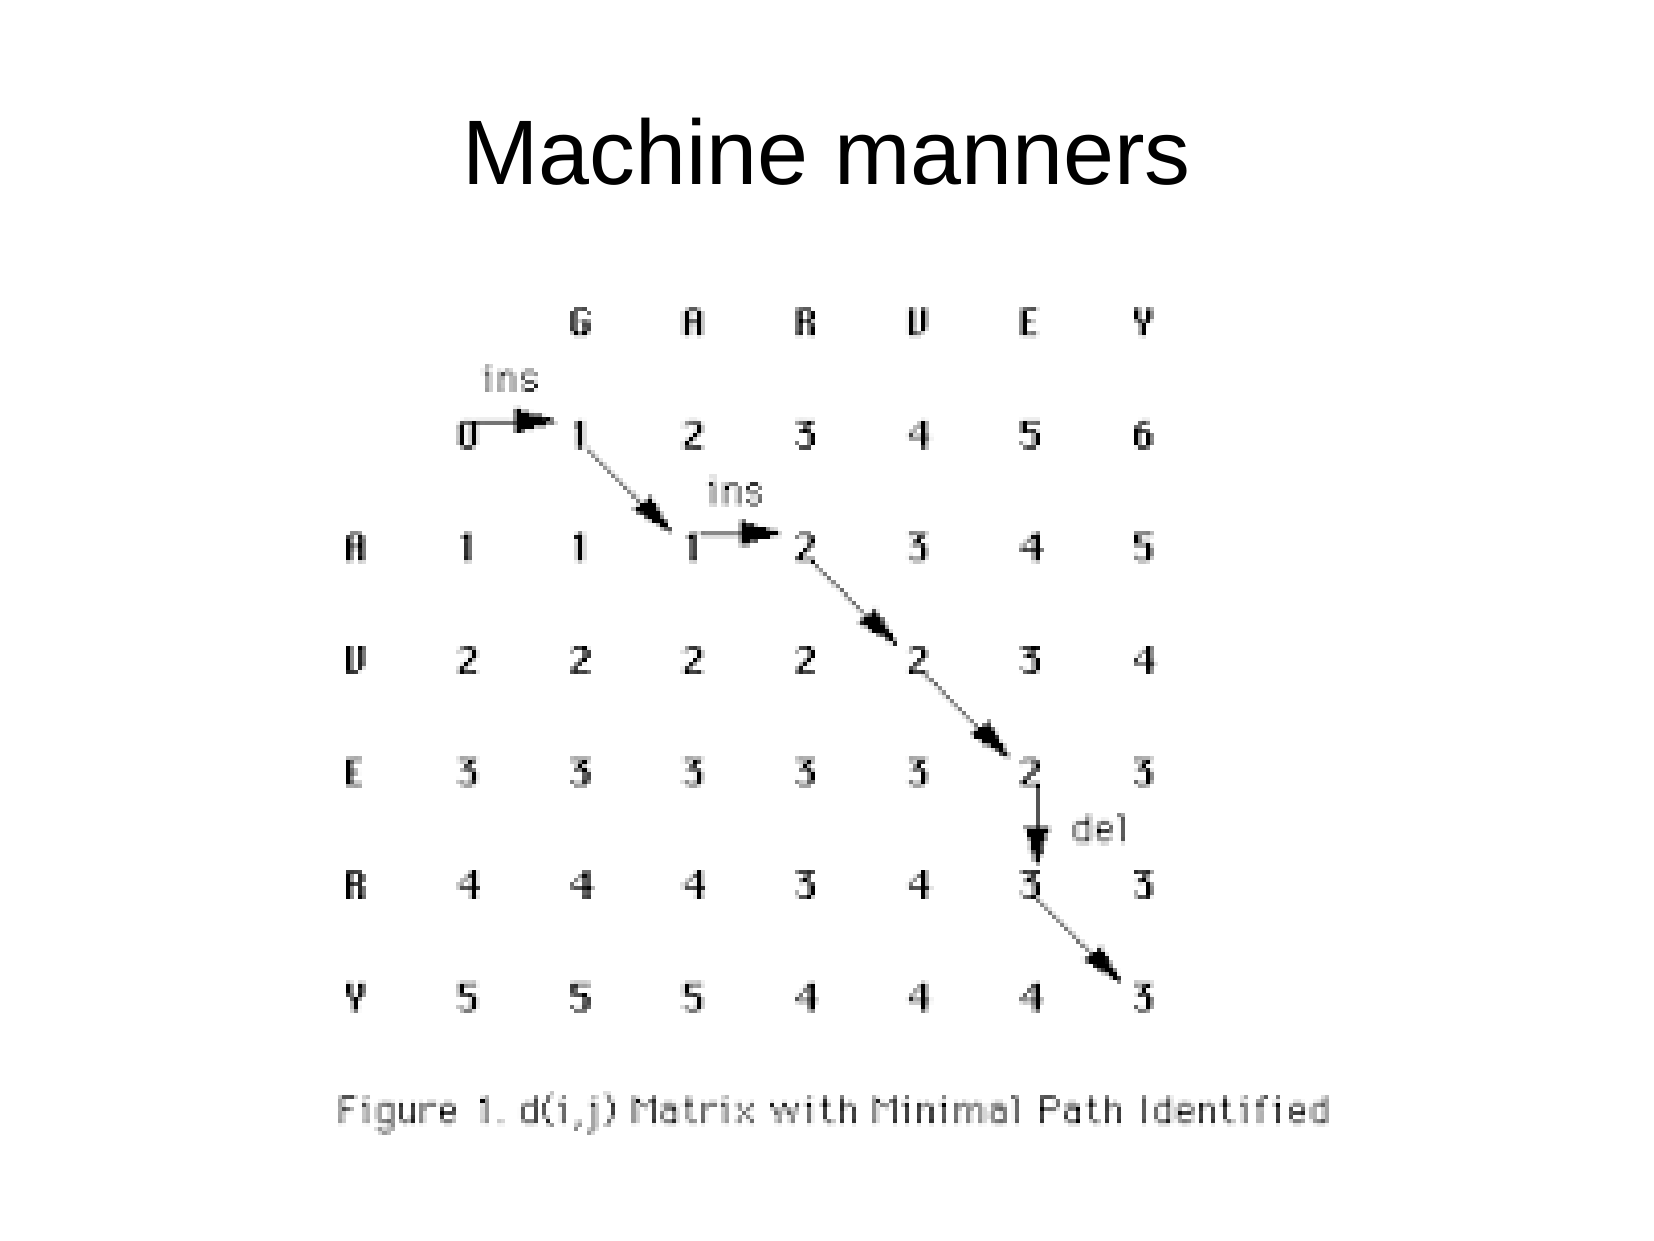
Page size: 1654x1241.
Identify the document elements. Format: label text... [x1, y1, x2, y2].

title Machine manners [82, 49, 1571, 257]
picture [334, 299, 1334, 1141]
